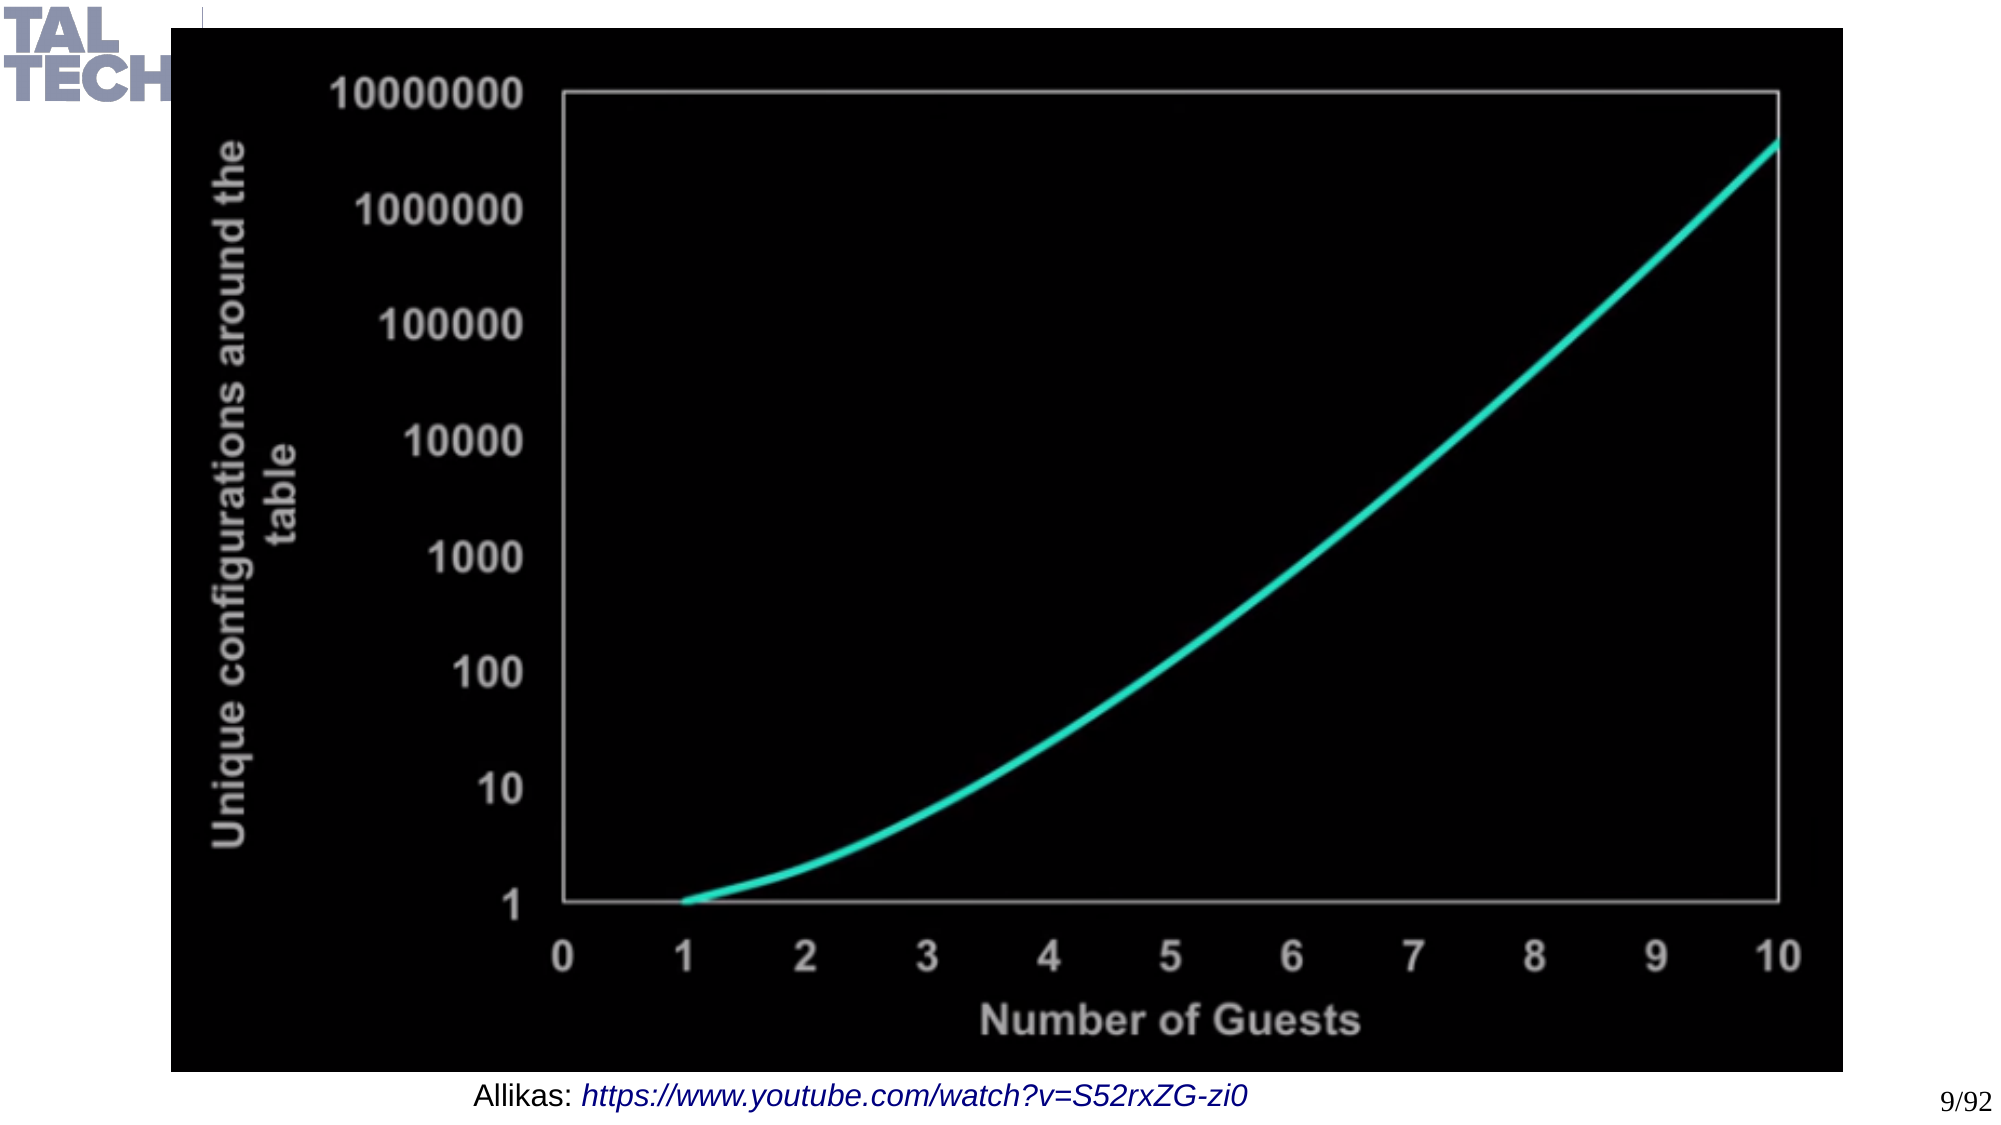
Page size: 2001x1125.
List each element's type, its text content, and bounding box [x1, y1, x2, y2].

text_box Allikas: https://www.youtube.com/watch?v=S52rxZG-zi0 [458, 1070, 1264, 1121]
picture [0, 0, 1843, 1072]
